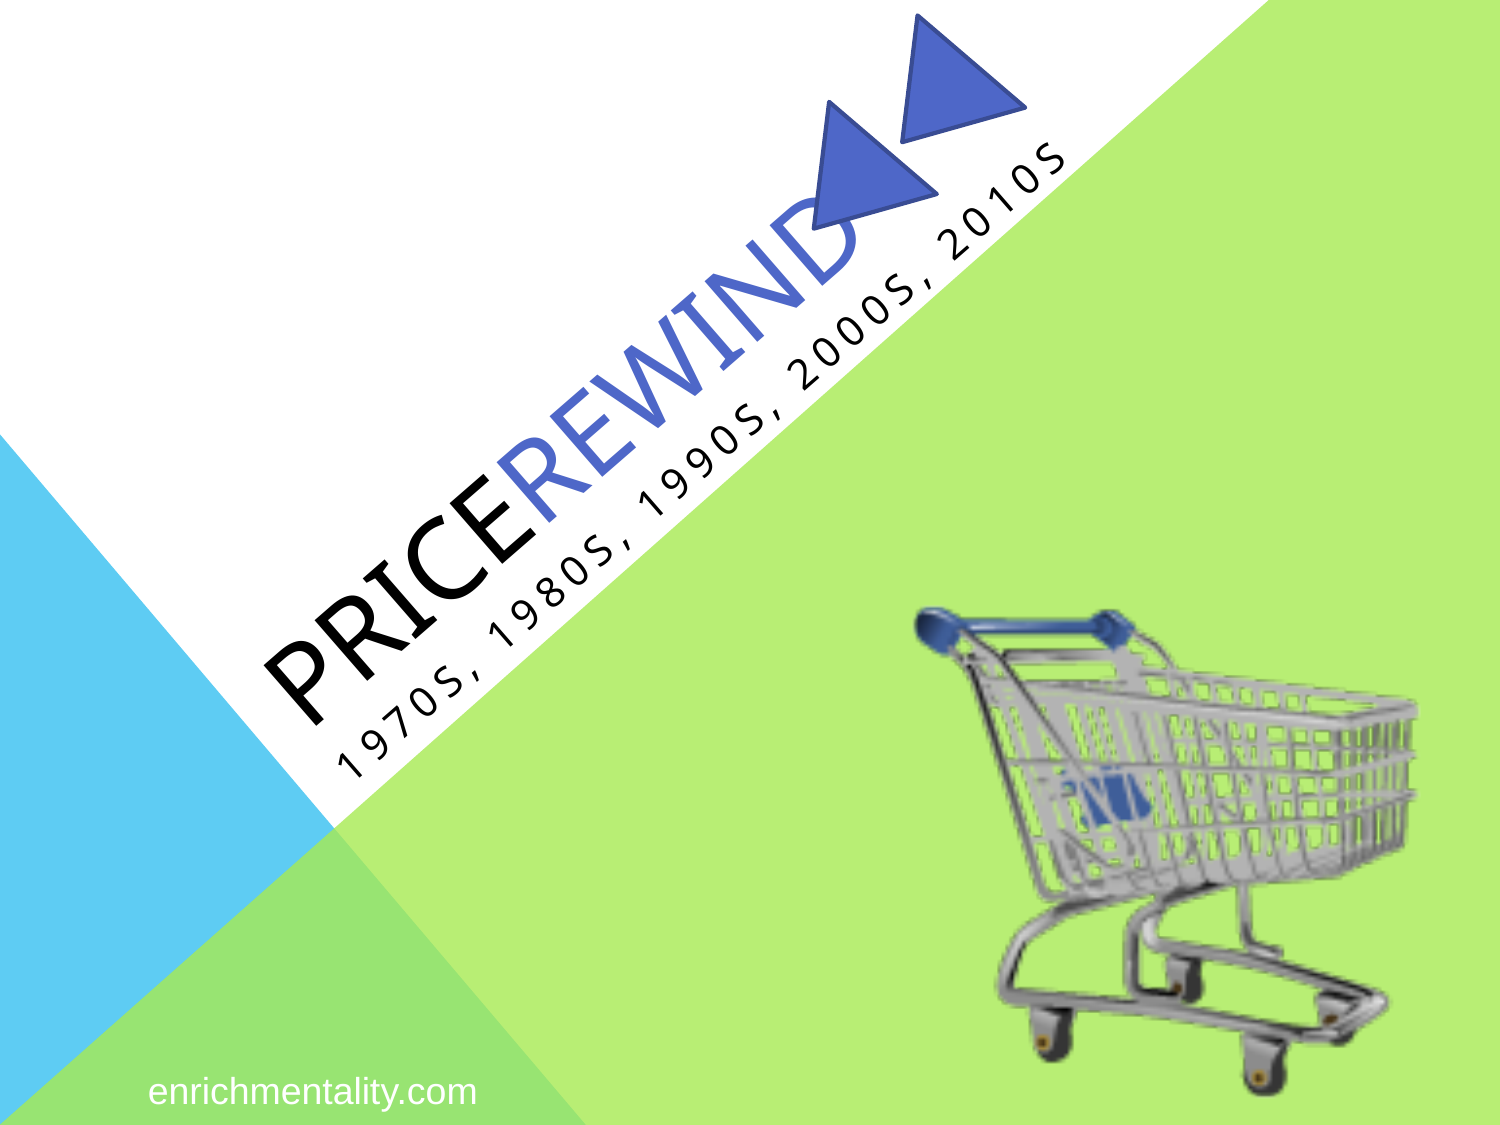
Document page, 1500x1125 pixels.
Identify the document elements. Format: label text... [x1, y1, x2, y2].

text_box [813, 101, 937, 229]
title PriceRewind [182, 4, 1012, 761]
picture [891, 561, 1452, 1122]
text_box [902, 15, 1026, 143]
subtitle 1970s, 1980s, 1990s, 2000s, 2010s [312, 61, 1154, 804]
text_box enrichmentality.com [118, 1062, 508, 1120]
